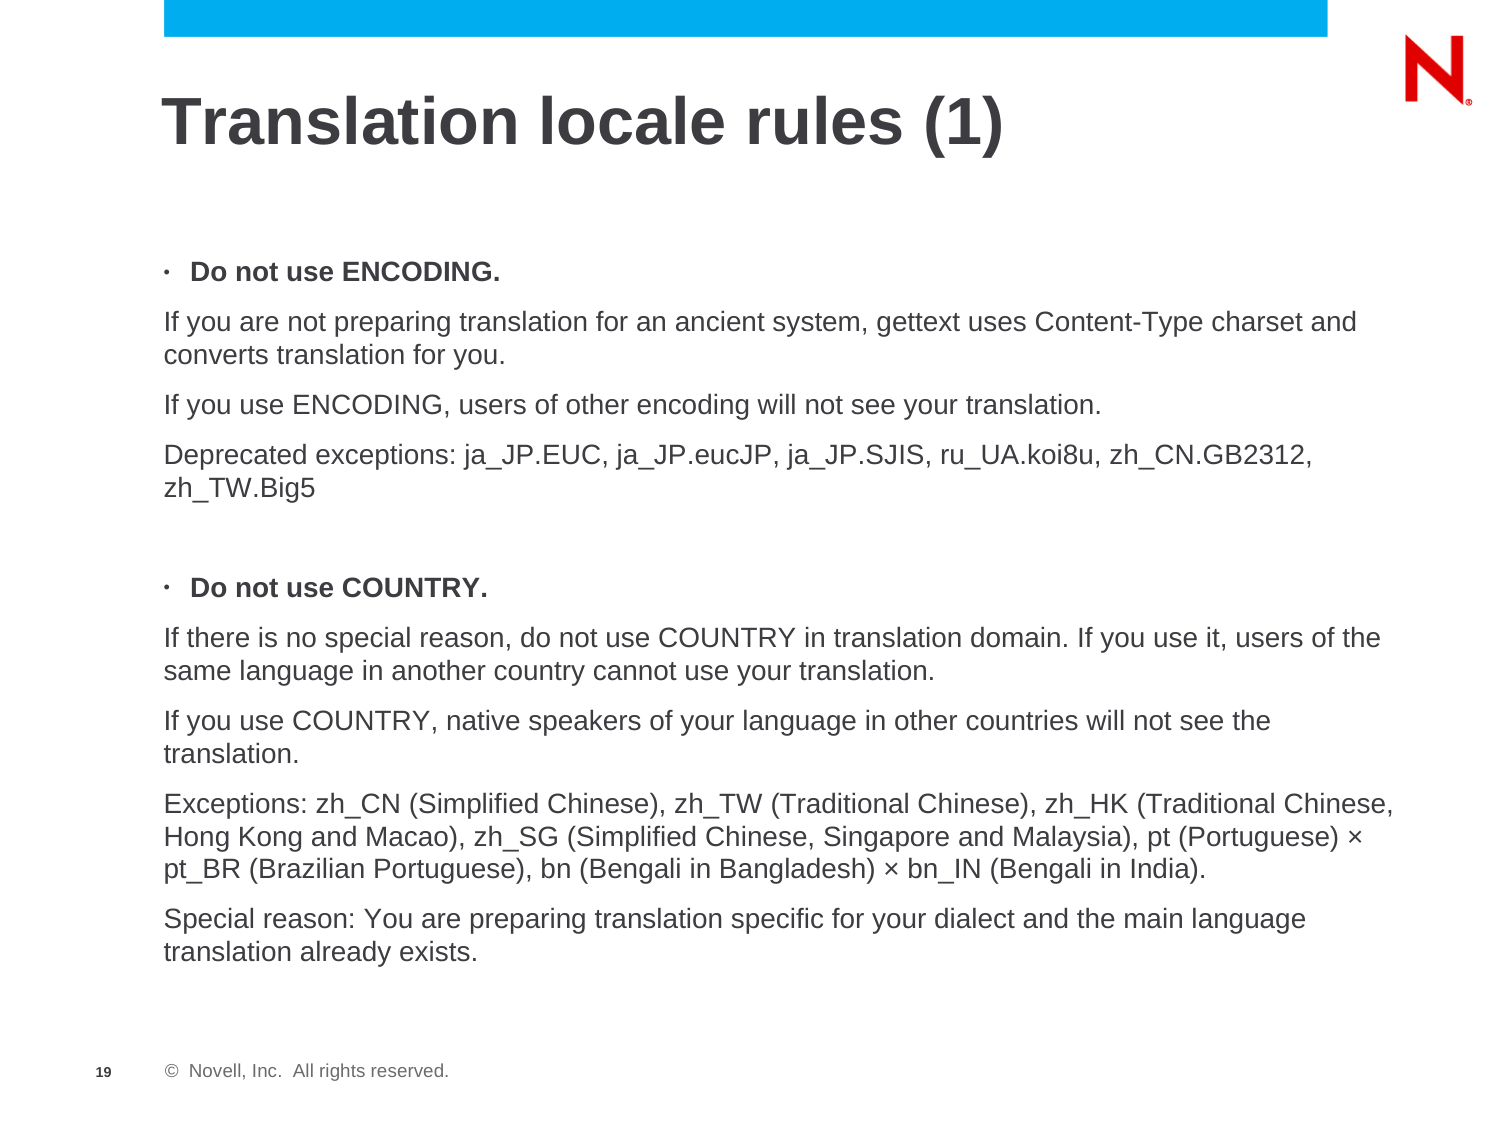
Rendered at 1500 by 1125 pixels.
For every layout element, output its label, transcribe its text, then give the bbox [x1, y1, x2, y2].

picture [1403, 32, 1473, 107]
list Do not use ENCODING. If you are not preparing translation for an ancient system, gettext uses Content-Type charset and converts translation for you. If you use ENCODING, users of other encoding will not see your translation. Deprecated exceptions: ja_JP.EUC, ja_JP.eucJP, ja_JP.SJIS, ru_UA.koi8u, zh_CN.GB2312, zh_TW.Big5 Do not use COUNTRY. If there is no special reason, do not use COUNTRY in translation domain. If you use it, users of the same language in another country cannot use your translation. If you use COUNTRY, native speakers of your language in other countries will not see the translation. Exceptions: zh_CN (Simplified Chinese), zh_TW (Traditional Chinese), zh_HK (Traditional Chinese, Hong Kong and Macao), zh_SG (Simplified Chinese, Singapore and Malaysia), pt (Portuguese) × pt_BR (Brazilian Portuguese), bn (Bengali in Bangladesh) × bn_IN (Bengali in India). Special reason: You are preparing translation specific for your dialect and the main language translation already exists. [163, 254, 1404, 986]
title Translation locale rules (1) [161, 41, 1383, 205]
